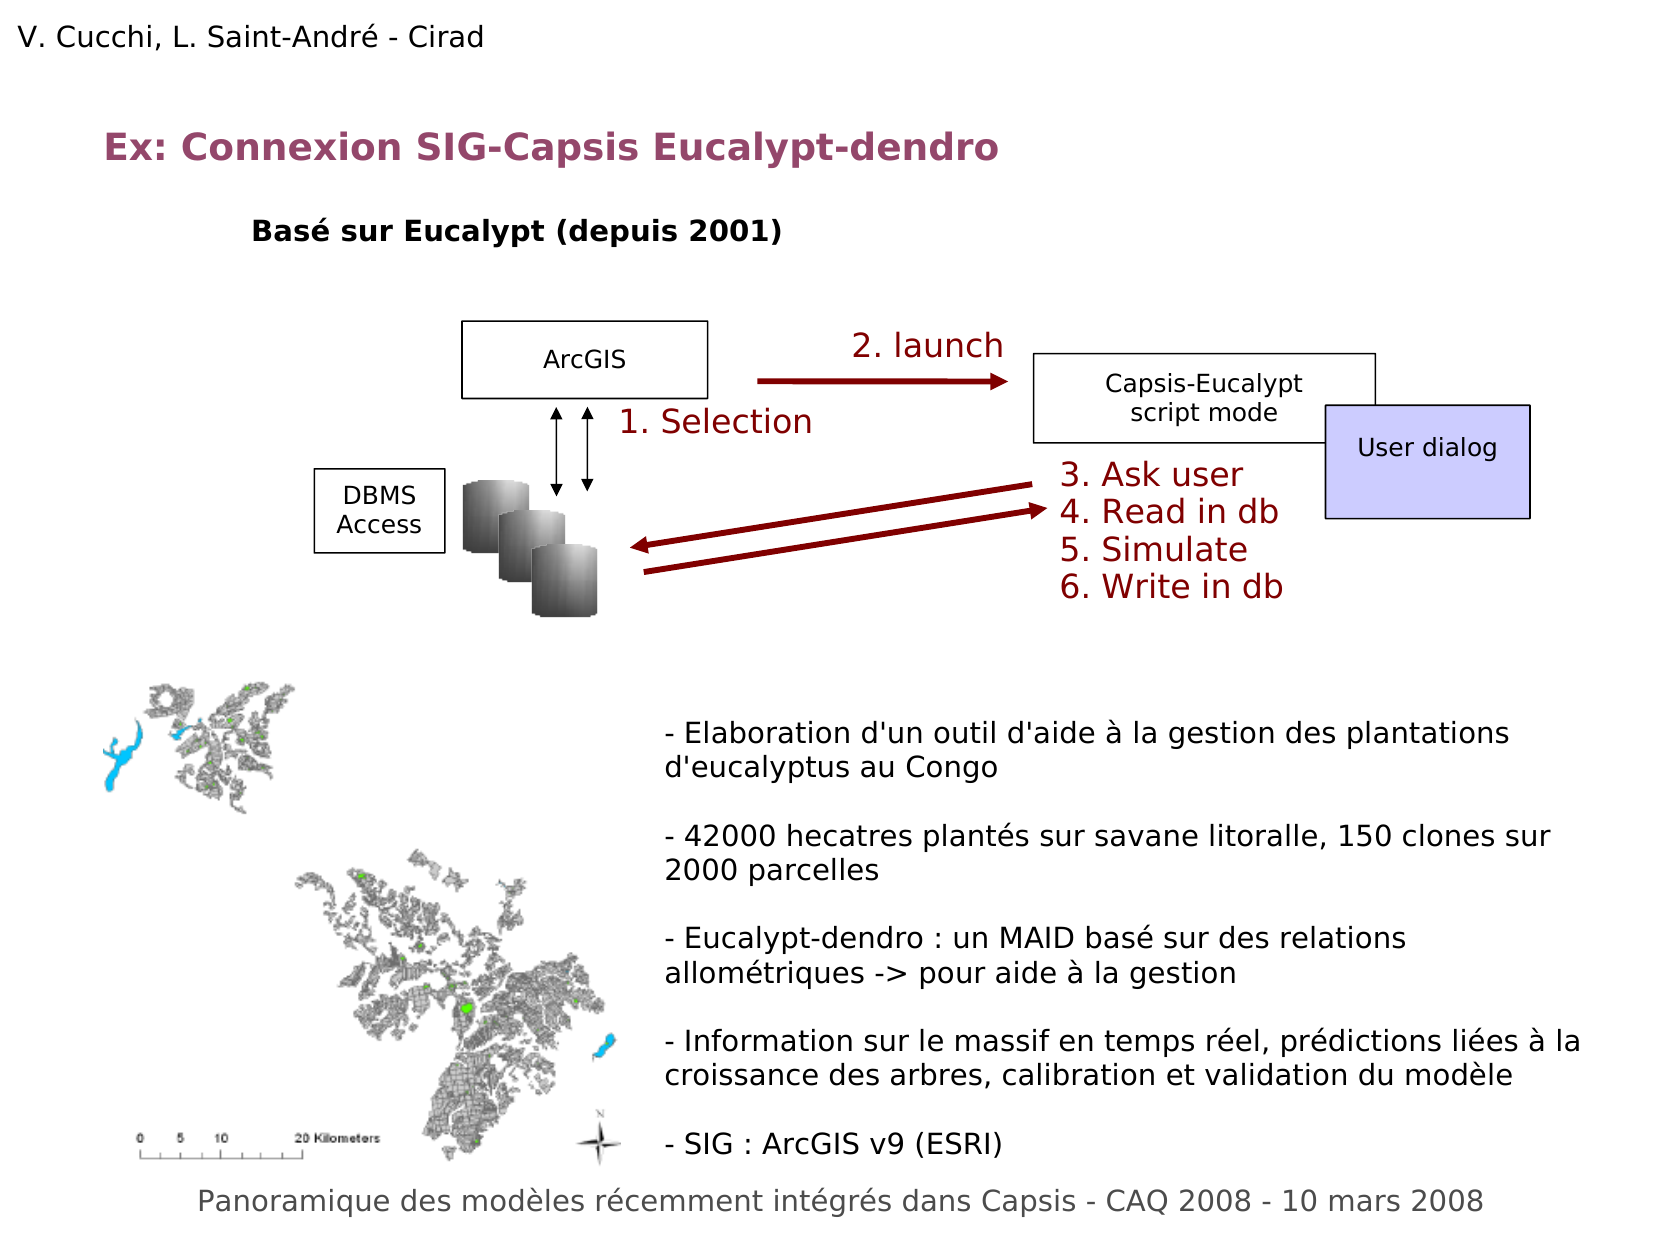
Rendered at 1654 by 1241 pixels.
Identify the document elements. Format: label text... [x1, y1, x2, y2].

text_box DBMS Access [314, 468, 445, 553]
text_box 1. Selection [618, 403, 854, 443]
text_box Basé sur Eucalypt (depuis 2001) [236, 206, 945, 256]
text_box V. Cucchi, L. Saint-André - Cirad [2, 13, 1034, 237]
text_box Capsis-Eucalypt script mode [1033, 353, 1376, 443]
picture [458, 480, 606, 621]
text_box ArcGIS [461, 321, 708, 399]
picture [103, 679, 621, 1168]
text_box Panoramique des modèles récemment intégrés dans Capsis - CAQ 2008 - 10 mars 2008 [177, 1176, 1506, 1226]
text_box 2. launch [851, 327, 1056, 367]
text_box - Elaboration d'un outil d'aide à la gestion des plantations d'eucalyptus au Congo - 42000 hecatres plantés sur savane litoralle, 150 clones sur 2000 parcelles - Eucalypt-dendro : un MAID basé sur des relations allométriques -> pour aide à la gestion - Information sur le massif en temps réel, prédictions liées à la croissance des arbres, calibration et validation du modèle - SIG : ArcGIS v9 (ESRI) [649, 708, 1625, 1238]
text_box Ex: Connexion SIG-Capsis Eucalypt-dendro [88, 118, 1034, 177]
text_box 3. Ask user 4. Read in db 5. Simulate 6. Write in db [1059, 456, 1323, 611]
text_box User dialog [1325, 405, 1531, 519]
